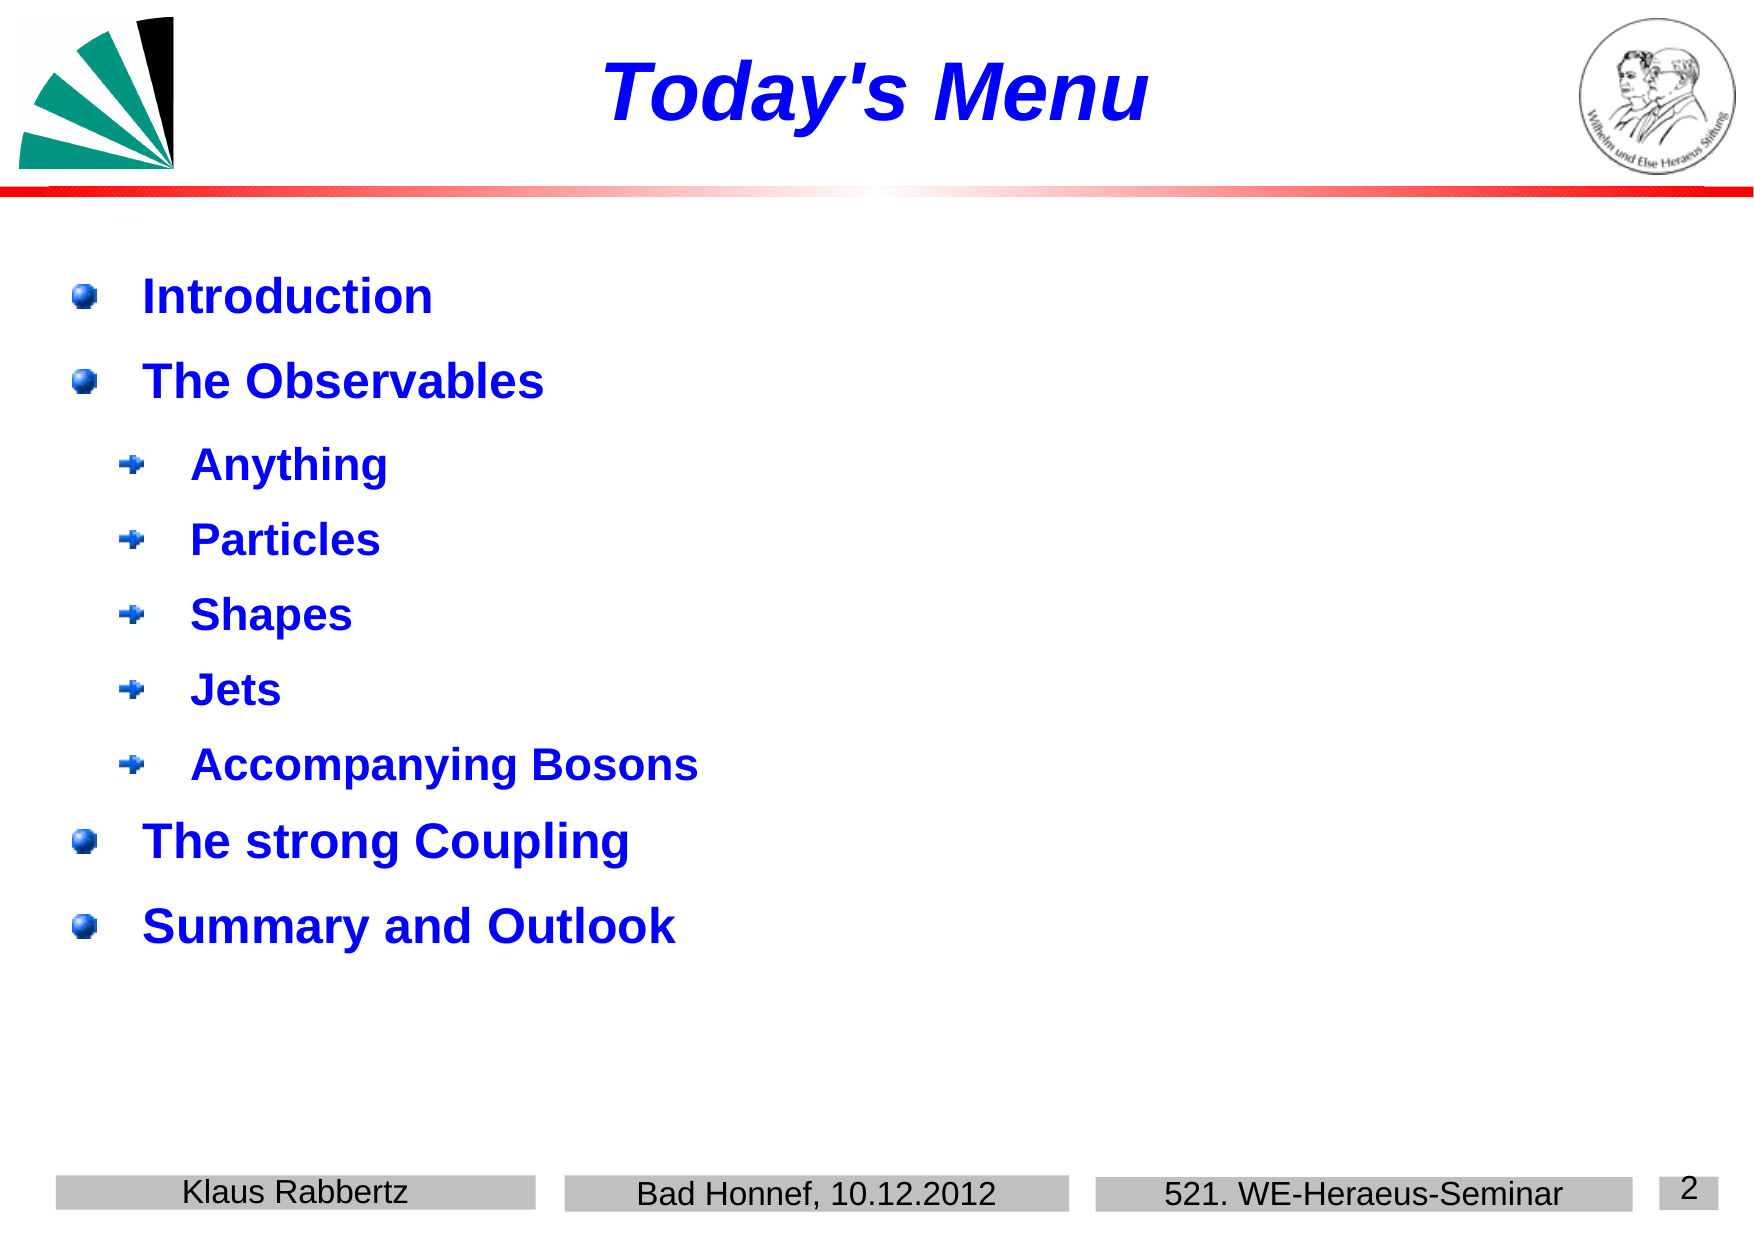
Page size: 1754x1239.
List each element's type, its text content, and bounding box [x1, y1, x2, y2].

picture [1579, 18, 1736, 175]
list Introduction The Observables Anything Particles Shapes Jets Accompanying Bosons The strong Coupling Summary and Outlook [60, 268, 1694, 1082]
title Today's Menu [195, 0, 1555, 185]
picture [19, 17, 174, 171]
